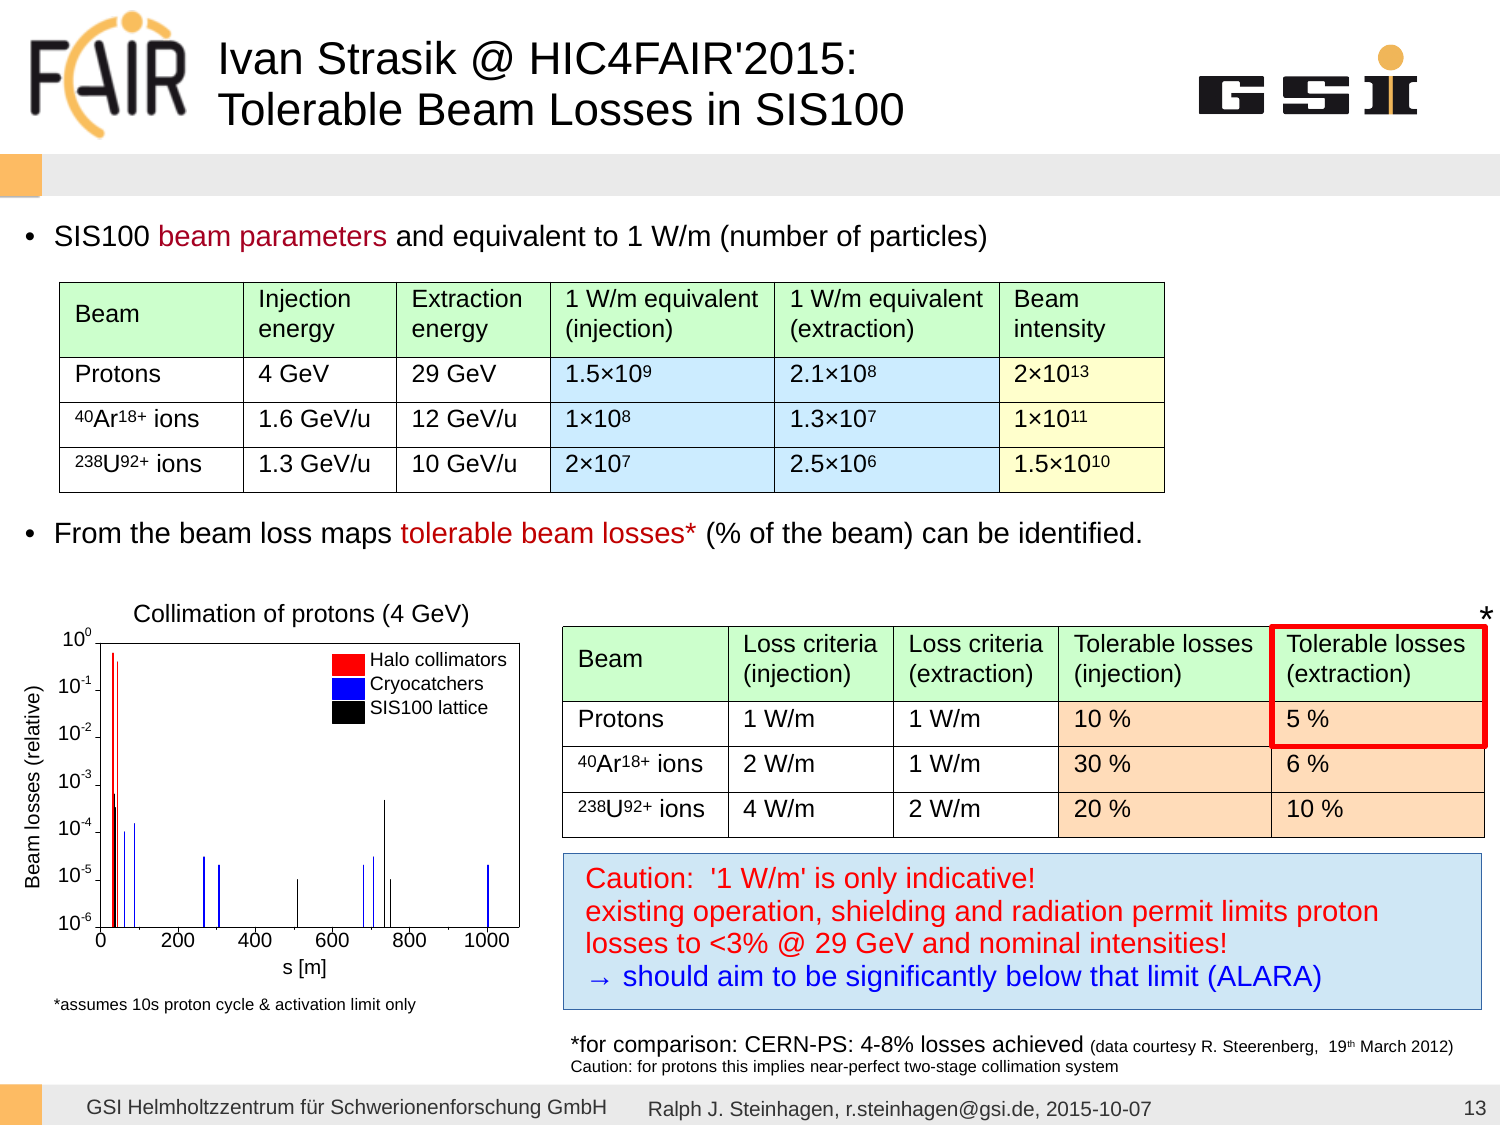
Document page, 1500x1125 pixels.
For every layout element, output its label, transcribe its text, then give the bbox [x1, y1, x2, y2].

text_box 92+ [623, 797, 653, 822]
text_box Protons [74, 359, 161, 396]
text_box 6 % [1286, 750, 1330, 787]
text_box 1.5×10 [565, 359, 643, 396]
text_box 2×10 [1013, 359, 1071, 396]
text_box Loss criteria [743, 630, 885, 667]
text_box Beam [577, 645, 644, 682]
text_box ions [156, 449, 203, 486]
text_box 1 W/m equivalent [789, 284, 991, 321]
text_box Caution: '1 W/m' is only indicative! existing operation, shielding and radiation permit limits proton losses to <3% @ 29 GeV and nominal intensities! → should aim to be significantly below that limit (ALARA) [570, 854, 1472, 1003]
text_box Extraction [411, 284, 531, 321]
text_box [551, 283, 774, 357]
text_box 29 GeV [411, 359, 496, 396]
text_box 7 [867, 406, 877, 432]
text_box 10 [57, 675, 82, 705]
text_box [1059, 627, 1269, 701]
text_box 2.1×10 [789, 359, 868, 396]
text_box 10 GeV/u [411, 449, 517, 486]
text_box U [102, 449, 121, 486]
text_box From the beam loss maps tolerable beam losses* (% of the beam) can be identified. [53, 517, 1142, 560]
text_box 7 [621, 451, 632, 477]
text_box 6 [867, 451, 877, 477]
text_box [1059, 702, 1269, 746]
text_box 1.5×10 [1013, 449, 1092, 486]
text_box 1 W/m [908, 750, 982, 787]
text_box ions [657, 750, 704, 787]
text_box 10 [62, 627, 86, 658]
text_box 2 W/m [908, 795, 982, 832]
text_box * [1464, 590, 1500, 648]
text_box 10 [57, 769, 82, 800]
text_box [1000, 403, 1164, 447]
text_box 4 W/m [743, 795, 816, 832]
text_box 400 [237, 928, 273, 959]
text_box [563, 627, 728, 701]
text_box 10 [57, 911, 82, 942]
text_box 2×10 [565, 449, 622, 486]
text_box (injection) [1073, 660, 1183, 697]
text_box [894, 627, 1058, 701]
text_box ions [659, 795, 706, 832]
text_box energy [411, 314, 489, 351]
text_box -3 [80, 768, 92, 786]
text_box 10 [57, 817, 82, 847]
text_box 1 W/m [743, 705, 816, 742]
text_box Ar [93, 404, 119, 441]
text_box 1000 [463, 928, 511, 959]
text_box 10 % [1073, 705, 1132, 742]
text_box SIS100 lattice [364, 697, 489, 725]
text_box (injection) [743, 660, 852, 697]
text_box [1275, 629, 1482, 701]
picture [30, 9, 187, 141]
text_box 4 GeV [258, 359, 329, 396]
text_box 1.6 GeV/u [258, 404, 371, 441]
text_box [1272, 749, 1484, 792]
text_box Loss criteria [908, 630, 1051, 667]
text_box [60, 283, 243, 357]
text_box • [24, 517, 36, 560]
text_box Beam [1013, 284, 1087, 314]
picture [1197, 42, 1419, 117]
text_box [775, 283, 999, 357]
text_box 10 % [1286, 795, 1344, 832]
text_box Beam [74, 299, 141, 336]
text_box (extraction) [908, 660, 1034, 697]
text_box 10 [1091, 451, 1111, 477]
text_box Cryocatchers [364, 673, 485, 697]
text_box [551, 403, 774, 447]
text_box 600 [315, 928, 350, 959]
text_box [775, 448, 999, 492]
text_box 40 [577, 752, 596, 777]
text_box 1×10 [565, 404, 622, 441]
text_box Protons [577, 705, 664, 742]
text_box [1272, 793, 1484, 837]
text_box U [605, 795, 624, 832]
text_box 5 % [1286, 705, 1330, 742]
text_box 9 [642, 361, 653, 387]
text_box [332, 654, 364, 675]
text_box s [m] [282, 955, 328, 986]
title Ivan Strasik @ HIC4FAIR'2015: Tolerable Beam Losses in SIS100 [217, 20, 1109, 147]
text_box *for comparison: CERN-PS: 4-8% losses achieved (data courtesy R. Steerenberg, 19th March 2012) Caution: for protons this implies near-perfect two-stage collimation system [555, 1024, 1477, 1084]
text_box 2.5×10 [789, 449, 868, 486]
text_box 12 GeV/u [411, 404, 517, 441]
text_box 8 [621, 406, 632, 432]
text_box [1275, 702, 1482, 744]
text_box [1000, 448, 1164, 492]
text_box 8 [867, 361, 877, 387]
text_box 10 [57, 864, 82, 895]
text_box *assumes 10s proton cycle & activation limit only [39, 987, 432, 1021]
text_box Tolerable losses [1073, 630, 1262, 667]
text_box ions [153, 404, 201, 441]
text_box [332, 702, 364, 723]
text_box [551, 358, 774, 402]
text_box [775, 358, 999, 402]
text_box 1.3×10 [789, 404, 868, 441]
text_box Beam losses (relative) [20, 686, 51, 890]
text_box (injection) [565, 314, 674, 351]
text_box 200 [160, 928, 196, 959]
text_box [775, 403, 999, 447]
text_box energy [258, 314, 335, 351]
text_box -2 [80, 720, 92, 739]
text_box 18+ [118, 406, 148, 432]
text_box 18+ [621, 752, 651, 777]
text_box 11 [1070, 406, 1090, 432]
text_box -6 [80, 909, 92, 928]
text_box [551, 448, 774, 492]
text_box 1 W/m [908, 705, 982, 742]
text_box 92+ [120, 451, 150, 477]
text_box SIS100 beam parameters and equivalent to 1 W/m (number of particles) [53, 220, 988, 263]
text_box [1000, 283, 1164, 357]
text_box [1059, 747, 1271, 792]
text_box [397, 283, 550, 357]
text_box -5 [80, 862, 92, 881]
text_box [244, 283, 396, 357]
text_box intensity [1013, 314, 1106, 351]
text_box 800 [392, 928, 428, 959]
text_box 1 W/m equivalent [565, 284, 766, 321]
text_box (extraction) [789, 314, 915, 351]
text_box 20 % [1073, 795, 1132, 832]
text_box 1.3 GeV/u [258, 449, 371, 486]
text_box Tolerable losses [1286, 630, 1474, 667]
text_box [1000, 358, 1164, 402]
text_box 1×10 [1013, 404, 1071, 441]
text_box Collimation of protons (4 GeV) [133, 600, 469, 637]
text_box [729, 627, 893, 701]
text_box [332, 678, 364, 699]
text_box 30 % [1073, 750, 1132, 787]
text_box 40 [74, 406, 93, 432]
text_box 0 [84, 625, 92, 644]
text_box 13 [1070, 361, 1090, 387]
text_box 238 [577, 797, 605, 822]
text_box Injection [258, 284, 359, 321]
text_box -1 [80, 673, 92, 692]
text_box 238 [74, 451, 102, 477]
text_box (extraction) [1286, 660, 1411, 697]
text_box [563, 853, 1482, 1010]
text_box Halo collimators [364, 649, 513, 678]
text_box 2 W/m [743, 750, 816, 787]
text_box • [24, 220, 36, 263]
text_box -4 [80, 815, 92, 834]
text_box 0 [94, 928, 107, 959]
text_box Ar [596, 750, 622, 787]
text_box [1059, 793, 1271, 837]
text_box 10 [57, 722, 82, 753]
